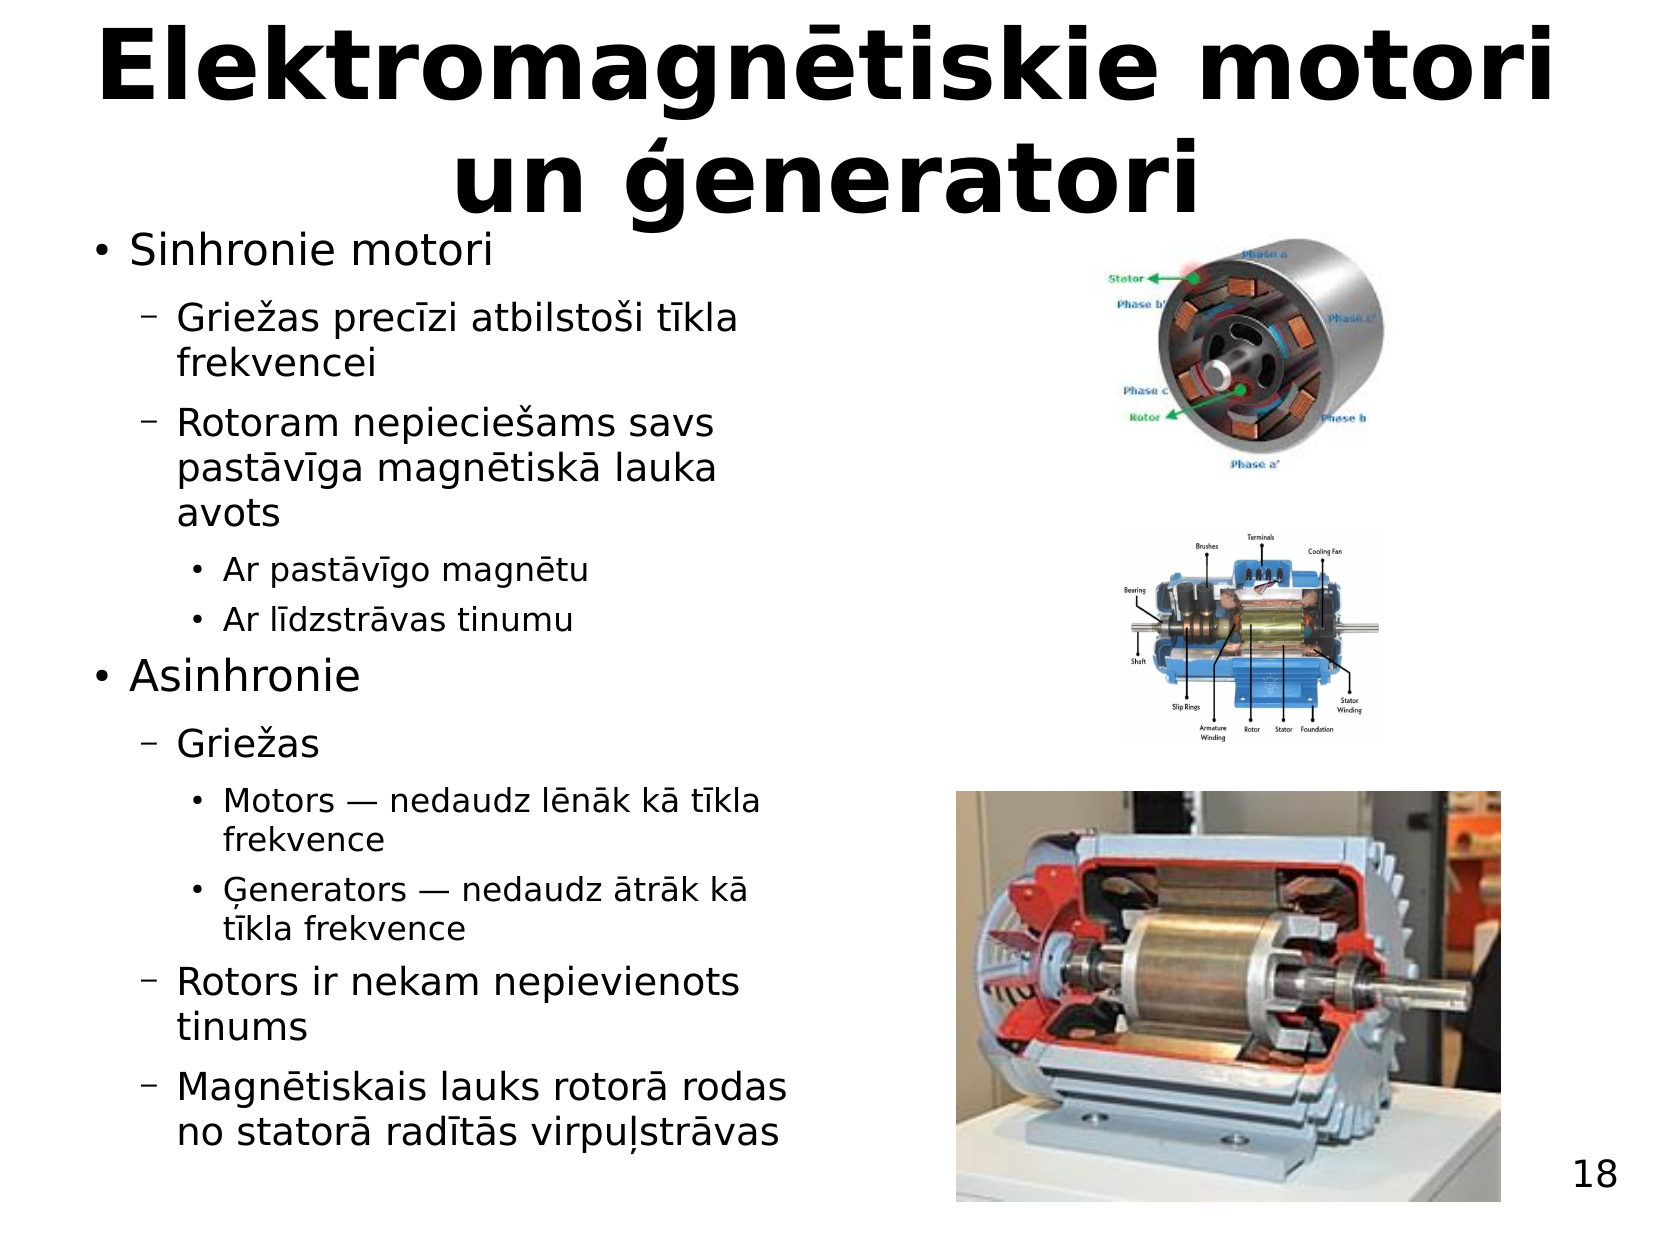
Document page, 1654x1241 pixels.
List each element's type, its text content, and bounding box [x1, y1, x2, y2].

picture [1090, 233, 1394, 473]
title Elektromagnētiskie motori un ģeneratori [82, 8, 1571, 236]
list Sinhronie motori Griežas precīzi atbilstoši tīkla frekvencei Rotoram nepieciešams savs pastāvīga magnētiskā lauka avots Ar pastāvīgo magnētu Ar līdzstrāvas tinumu Asinhronie Griežas Motors — nedaudz lēnāk kā tīkla frekvence Ģenerators — nedaudz ātrāk kā tīkla frekvence Rotors ir nekam nepievienots tinums Magnētiskais lauks rotorā rodas no statorā radītās virpuļstrāvas [82, 225, 793, 1186]
picture [1123, 531, 1382, 745]
picture [956, 791, 1501, 1203]
